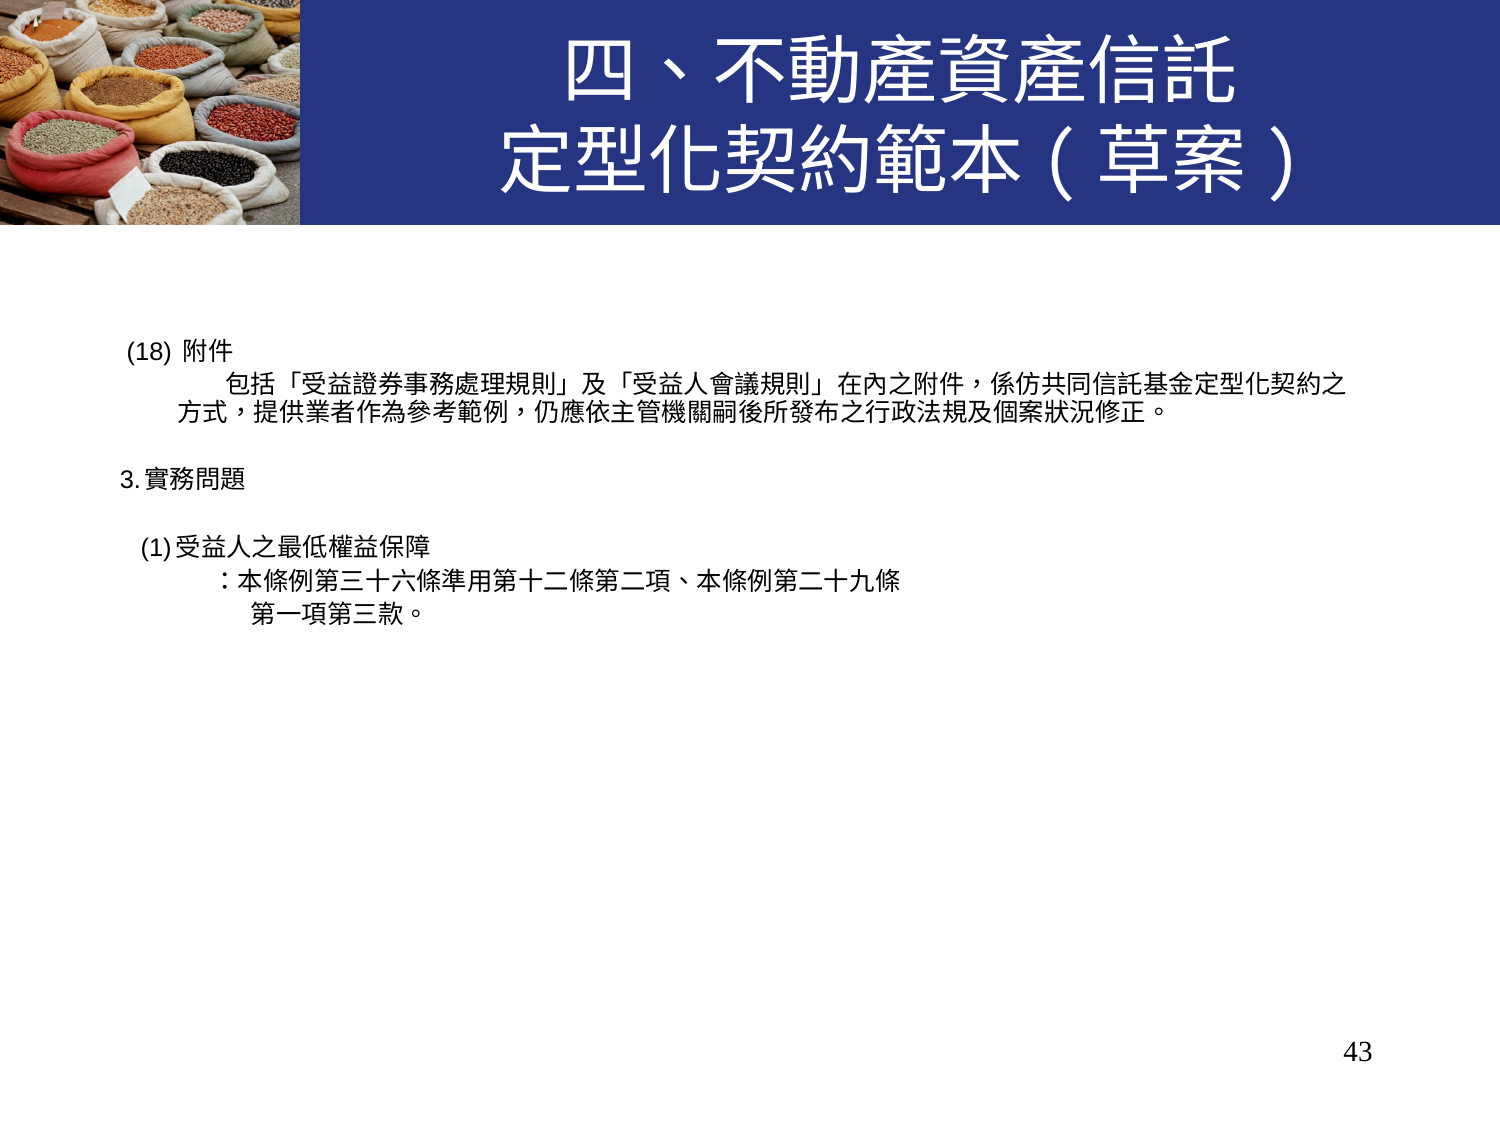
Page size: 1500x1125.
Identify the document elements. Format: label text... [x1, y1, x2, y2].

picture [0, 0, 300, 225]
title 四、不動產資產信託 定型化契約範本(草案) [300, 0, 1500, 225]
list (18) 附件 包括「受益證券事務處理規則」及「受益人會議規則」在內之附件，係仿共同信託基金定型化契約之方式，提供業者作為參考範例，仍應依主管機關嗣後所發布之行政法規及個案狀況修正。 3.實務問題 (1)受益人之最低權益保障 ：本條例第三十六條準用第十二條第二項、本條例第二十九條 第一項第三款。 [104, 293, 1380, 956]
